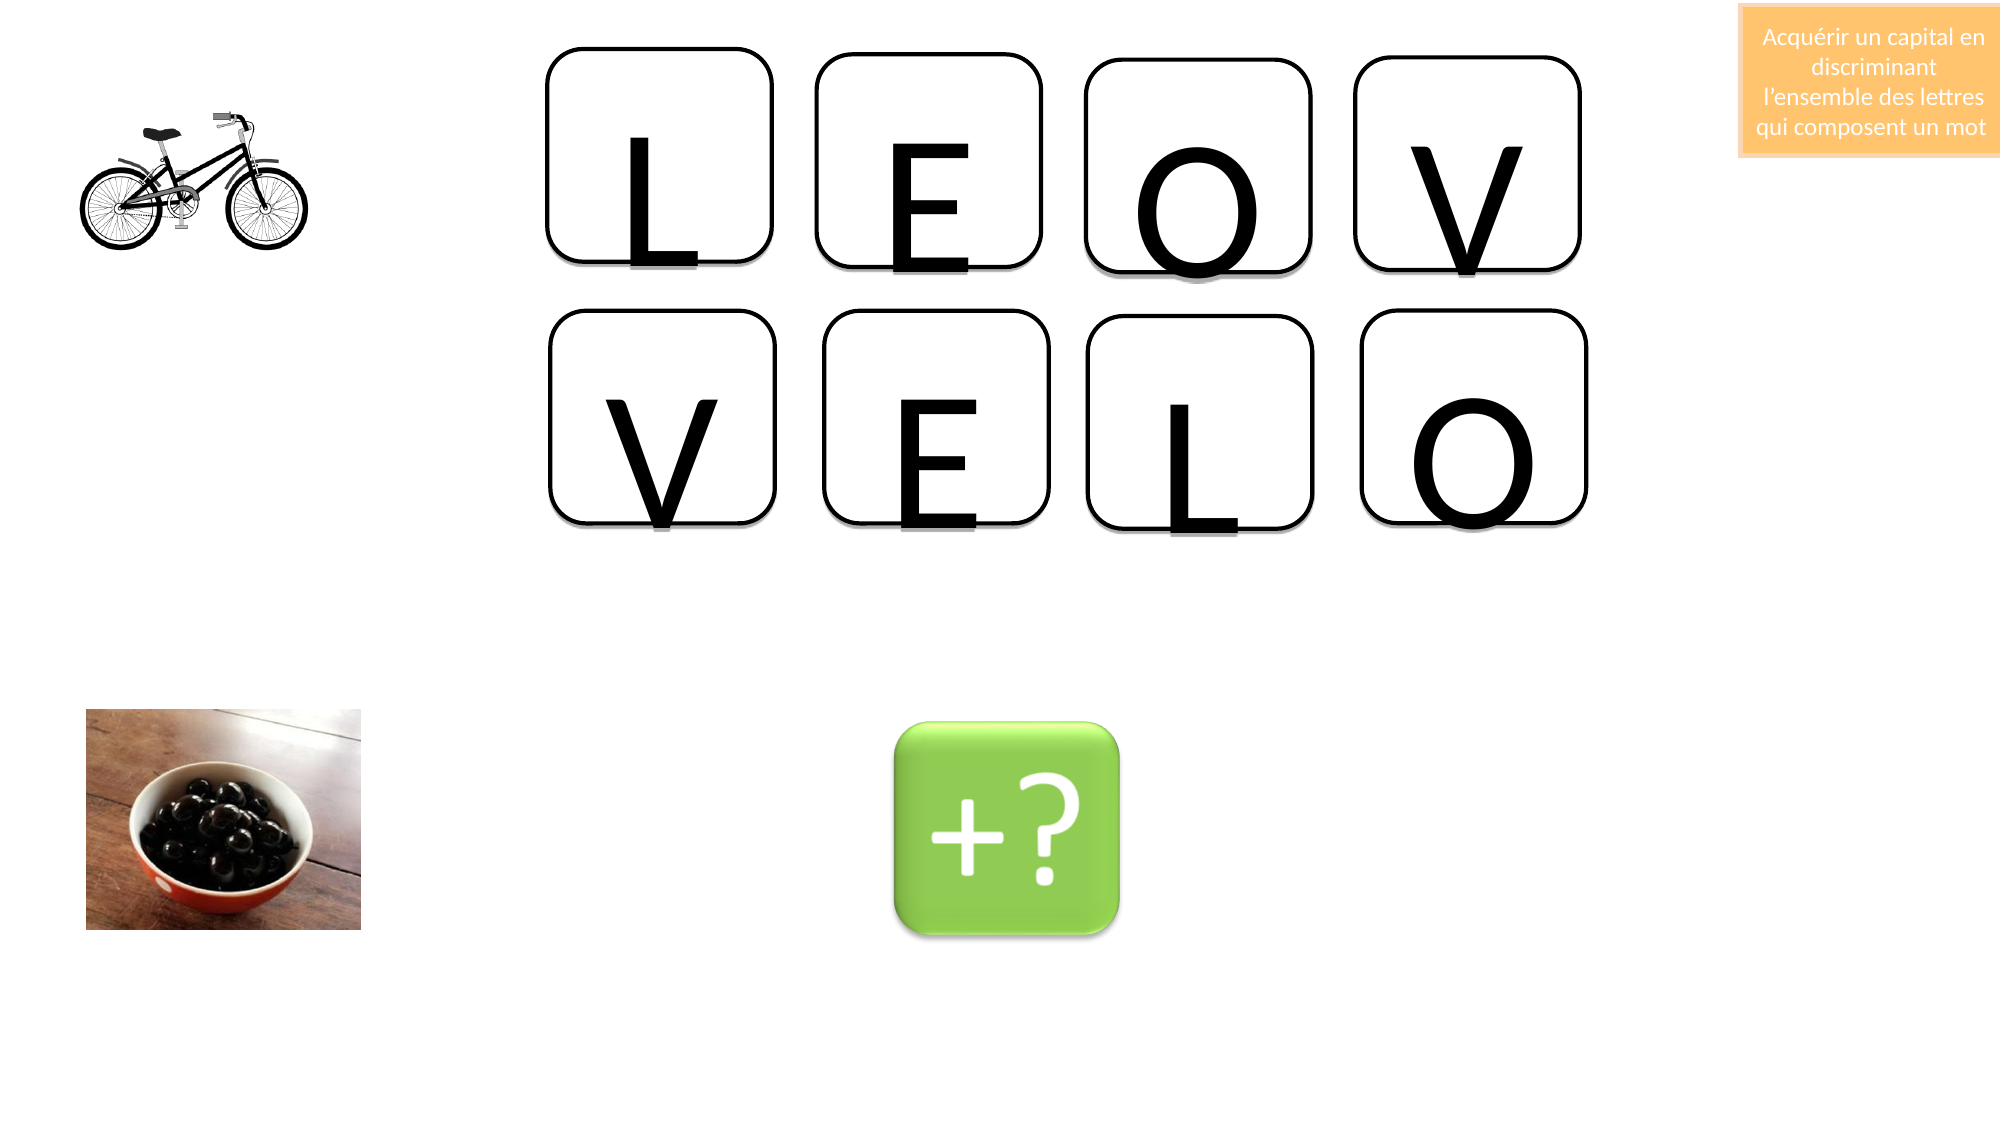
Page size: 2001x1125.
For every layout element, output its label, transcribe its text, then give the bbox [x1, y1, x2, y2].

text_box O [1156, 163, 1238, 263]
picture [47, 38, 342, 333]
text_box V [1355, 57, 1580, 271]
text_box L [547, 49, 772, 262]
picture [816, 673, 1196, 1043]
text_box Acquérir un capital en discriminant l’ensemble des lettres qui composent un mot [1740, 5, 2000, 155]
picture [86, 709, 361, 930]
text_box V [550, 310, 775, 524]
text_box L [1087, 316, 1313, 529]
text_box E [816, 54, 1042, 267]
text_box E [824, 310, 1049, 524]
text_box O [1361, 310, 1587, 524]
text_box O [1085, 59, 1311, 273]
text_box O [1432, 414, 1514, 514]
